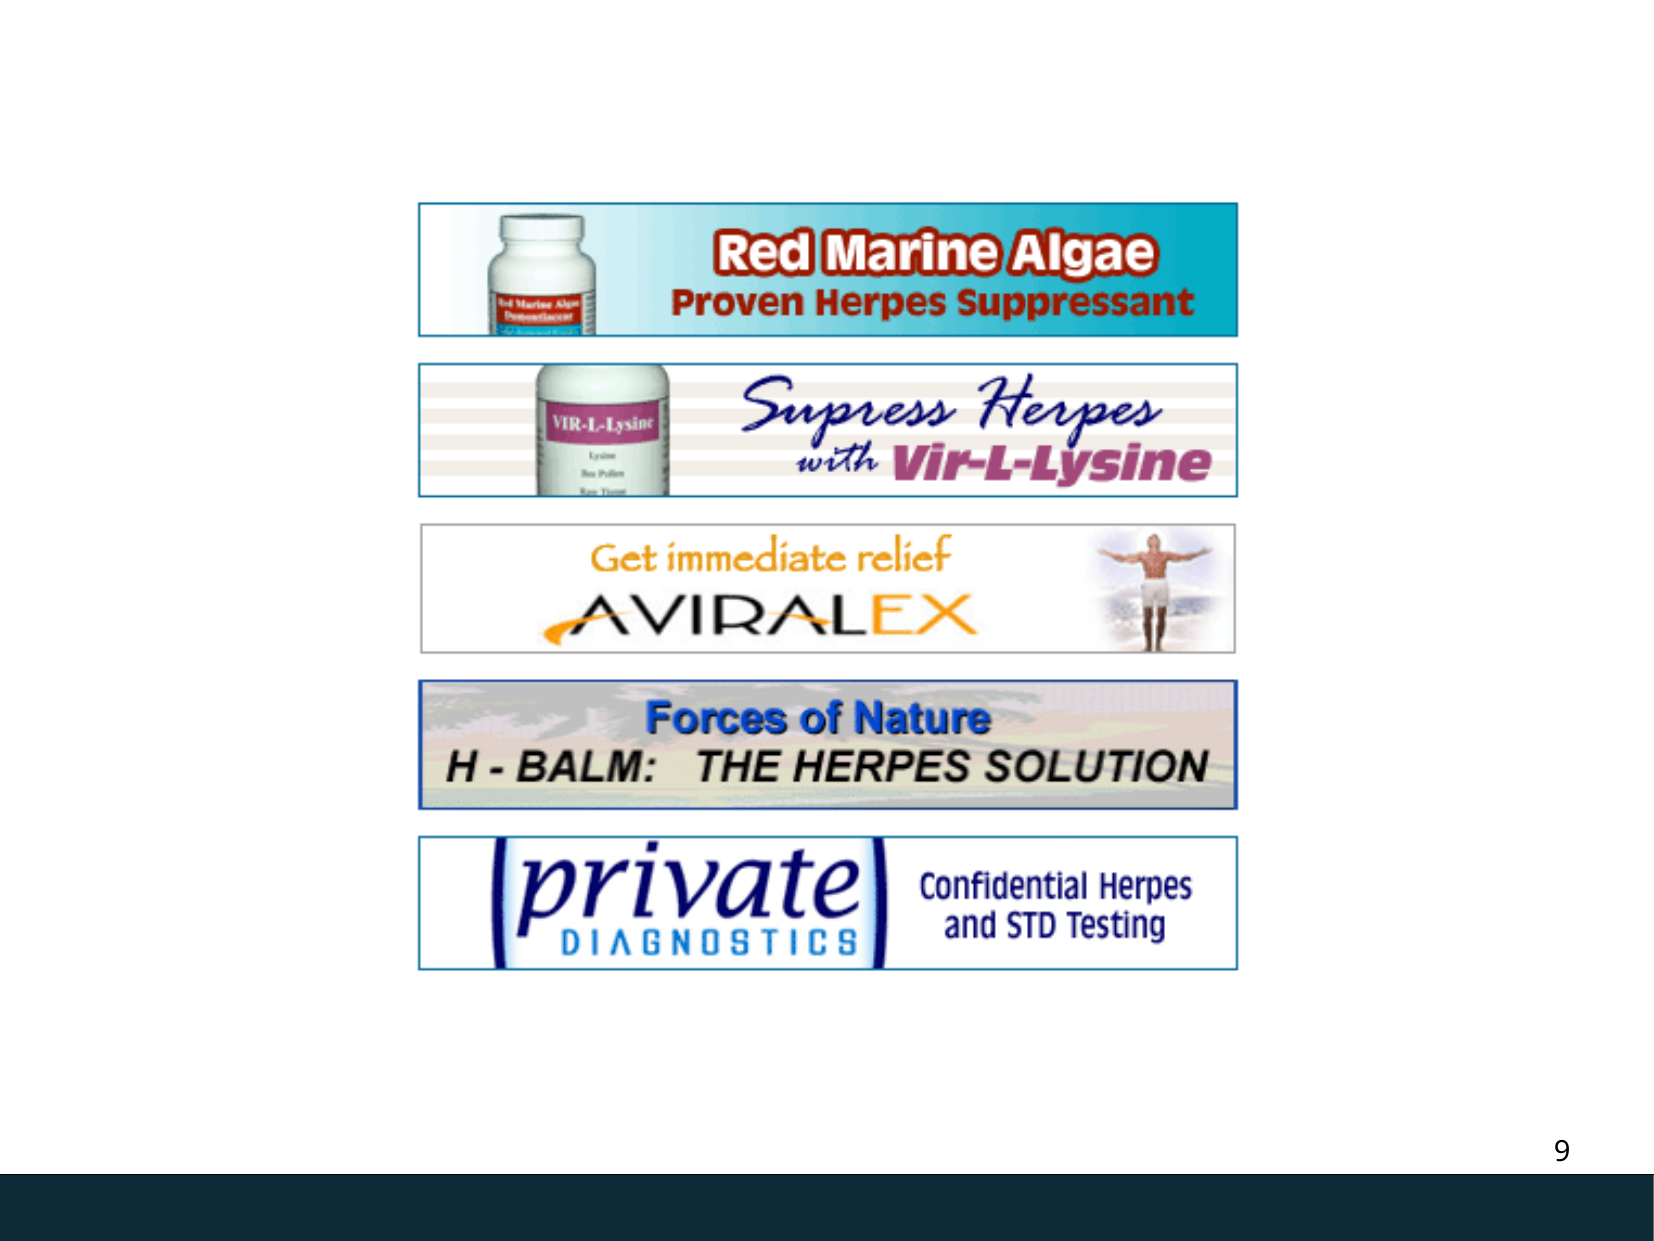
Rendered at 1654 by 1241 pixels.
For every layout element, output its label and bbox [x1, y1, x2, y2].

picture [397, 177, 1256, 997]
